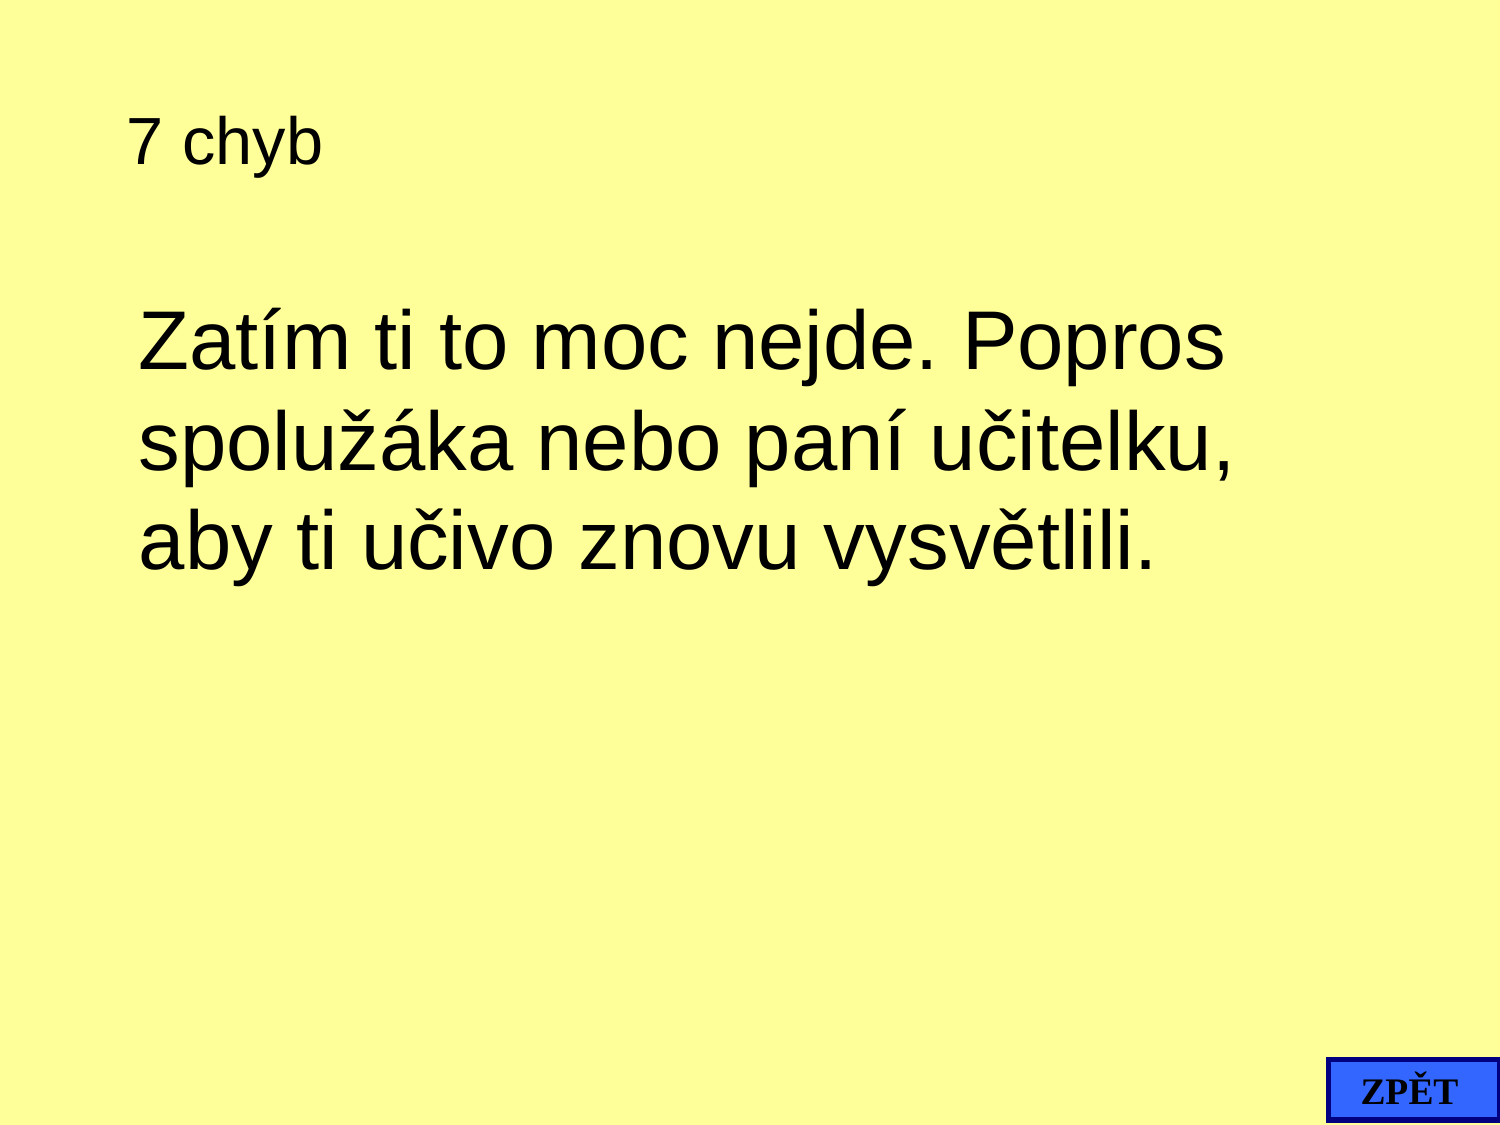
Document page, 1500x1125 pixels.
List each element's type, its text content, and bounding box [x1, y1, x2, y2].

text_box Zatím ti to moc nejde. Popros spolužáka nebo paní učitelku, aby ti učivo znovu vysvětlili. [123, 278, 1400, 595]
text_box 7 chyb [112, 90, 1223, 186]
text_box ZPĚT [1328, 1059, 1500, 1121]
